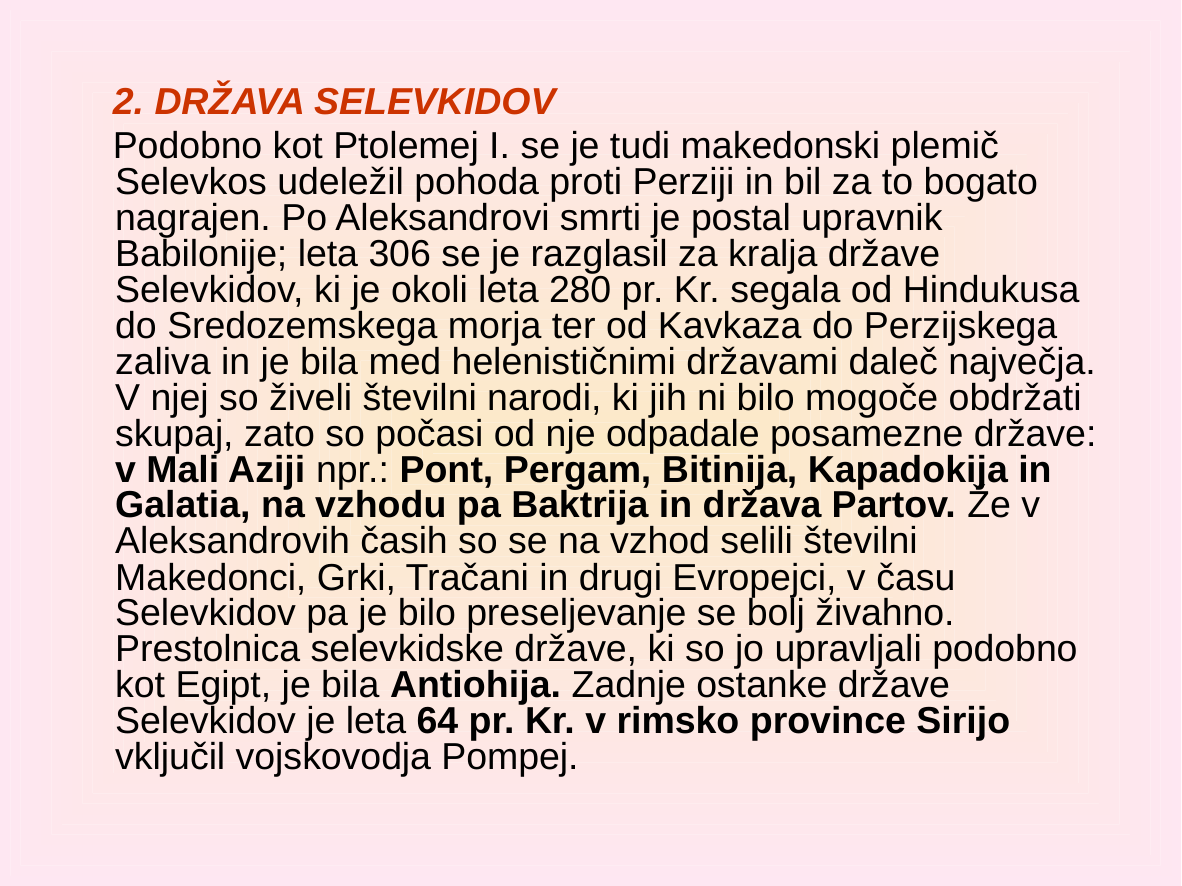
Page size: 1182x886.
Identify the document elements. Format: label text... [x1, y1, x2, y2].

list 2. DRŽAVA SELEVKIDOV Podobno kot Ptolemej I. se je tudi makedonski plemič Selevkos udele­žil pohoda proti Perziji in bil za to bogato nagrajen. Po Aleksandro­vi smrti je postal upravnik Babilonije; leta 306 se je razglasil za kralja države Selevkidov, ki je okoli leta 280 pr. Kr. segala od Hindukusa do Sredozemskega morja ter od Kavkaza do Perzijskega zaliva in je bila med helenističnimi državami daleč največja. V njej so živeli številni narodi, ki jih ni bilo mogoče obdržati skupaj, zato so počasi od nje odpadale posamezne države: v Mali Aziji npr.: Pont, Pergam, Bitinija, Kapadokija in Galatia, na vzhodu pa Baktrija in država Partov. Že v Aleksandrovih časih so se na vzhod selili številni Makedonci, Grki, Tračani in drugi Evropejci, v času Selevkidov pa je bilo preseljevanje se bolj živahno. Prestolnica selevkidske države, ki so jo upravljali podobno kot Egipt, je bila Antiohija. Zadnje ostanke države Selevkidov je leta 64 pr. Kr. v rimsko province Sirijo vključil vojskovodja Pompej. [59, 80, 1123, 834]
